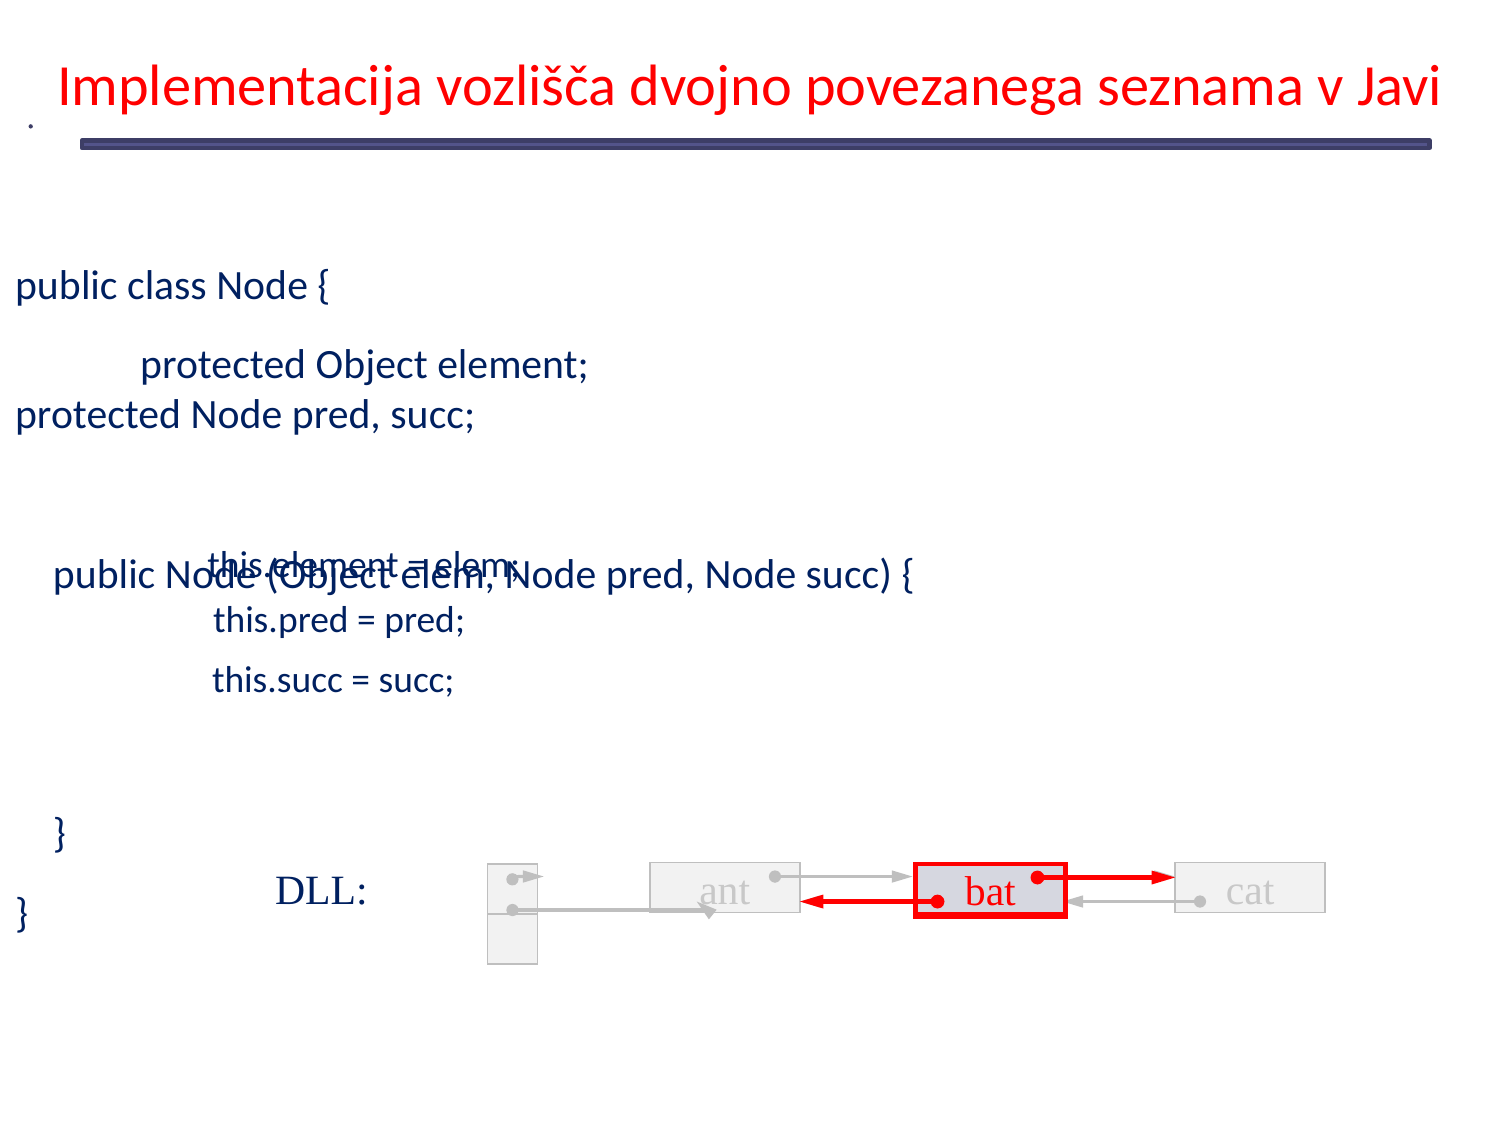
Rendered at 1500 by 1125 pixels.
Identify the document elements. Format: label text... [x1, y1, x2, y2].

text_box bat [915, 864, 1066, 915]
text_box this.pred = pred; [198, 587, 481, 648]
text_box cat [1174, 862, 1325, 913]
title Implementacija vozlišča dvojno povezanega seznama v Javi [0, 23, 1500, 141]
text_box DLL: [275, 862, 450, 913]
text_box [487, 864, 538, 965]
text_box this.succ = succ; [197, 647, 470, 708]
list public class Node { protected Object element; protected Node pred, succ; public Node (Object elem, Node pred, Node succ) { } } [0, 249, 1438, 1013]
text_box ant [649, 862, 800, 913]
text_box this.element = elem; [192, 532, 536, 592]
